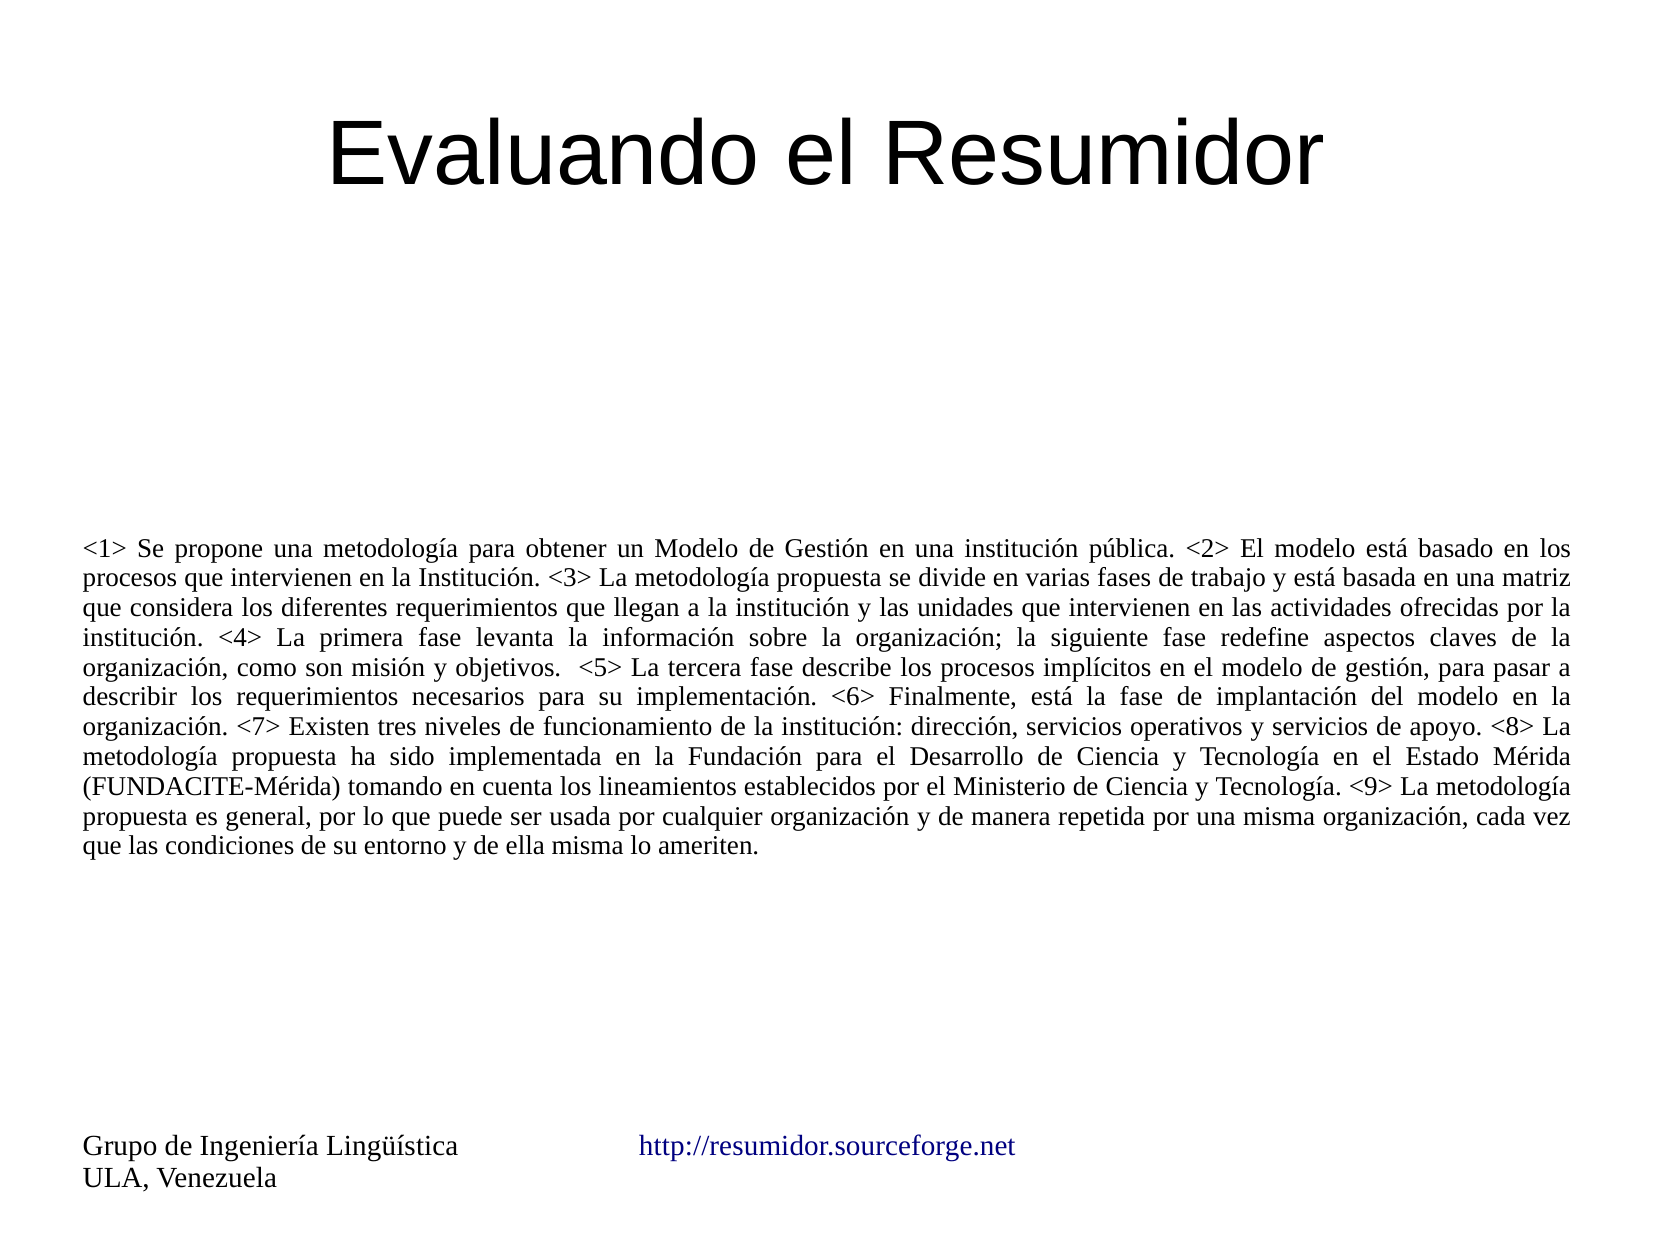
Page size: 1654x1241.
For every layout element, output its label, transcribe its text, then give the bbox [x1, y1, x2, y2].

subtitle <1> Se propone una metodología para obtener un Modelo de Gestión en una institución pública. <2> El modelo está basado en los procesos que intervienen en la Institución. <3> La metodología propuesta se divide en varias fases de trabajo y está basada en una matriz que considera los diferentes requerimientos que llegan a la institución y las unidades que intervienen en las actividades ofrecidas por la institución. <4> La primera fase levanta la información sobre la organización; la siguiente fase redefine aspectos claves de la organización, como son misión y objetivos. <5> La tercera fase describe los procesos implícitos en el modelo de gestión, para pasar a describir los requerimientos necesarios para su implementación. <6> Finalmente, está la fase de implantación del modelo en la organización. <7> Existen tres niveles de funcionamiento de la institución: dirección, servicios operativos y servicios de apoyo. <8> La metodología propuesta ha sido implementada en la Fundación para el Desarrollo de Ciencia y Tecnología en el Estado Mérida (FUNDACITE-Mérida) tomando en cuenta los lineamientos establecidos por el Ministerio de Ciencia y Tecnología. <9> La metodología propuesta es general, por lo que puede ser usada por cualquier organización y de manera repetida por una misma organización, cada vez que las condiciones de su entorno y de ella misma lo ameriten. [82, 262, 1571, 1102]
title Evaluando el Resumidor [82, 56, 1571, 250]
